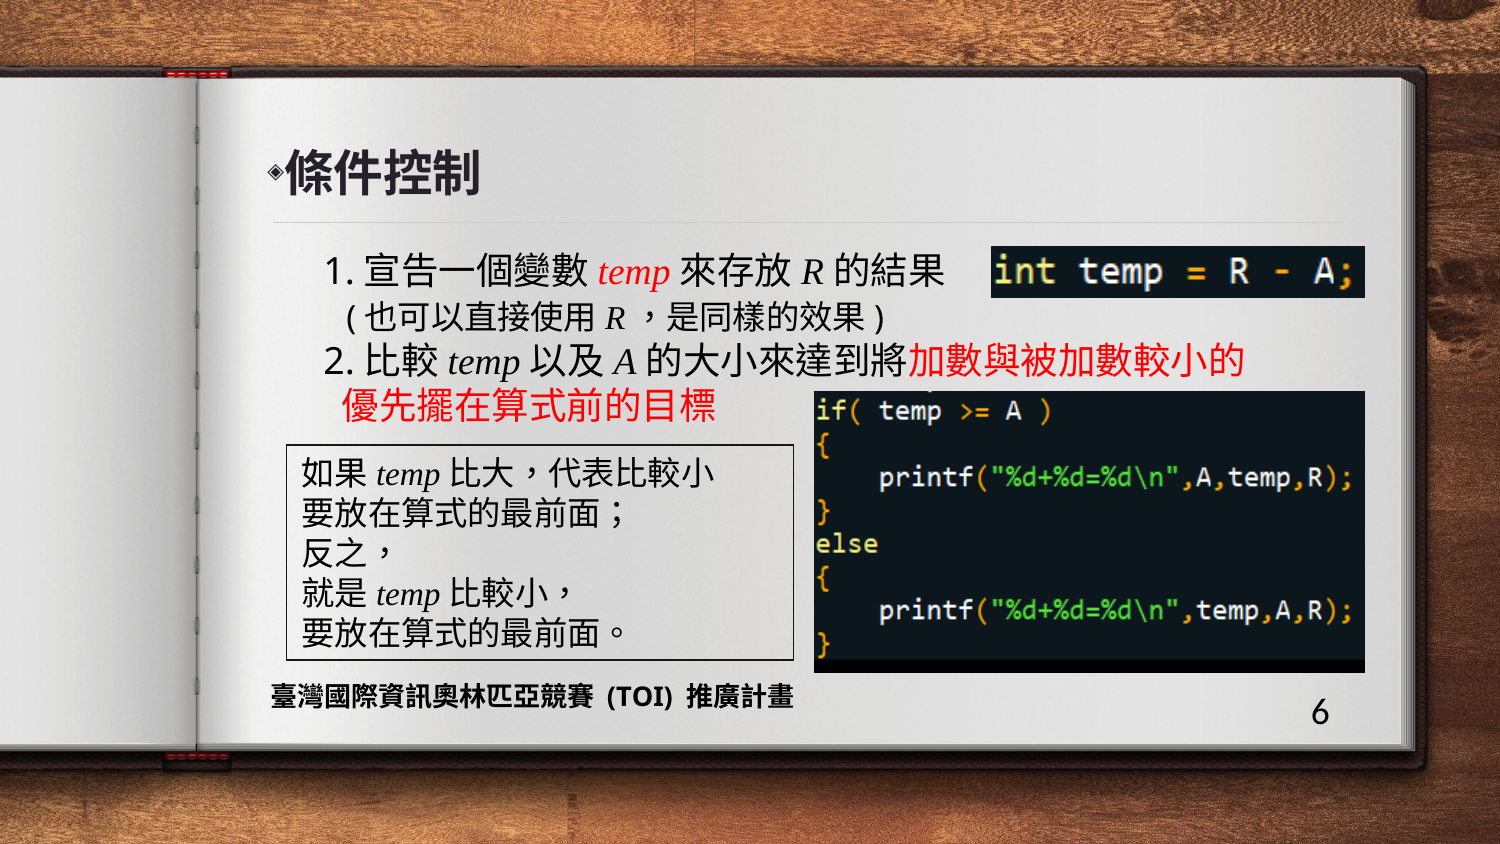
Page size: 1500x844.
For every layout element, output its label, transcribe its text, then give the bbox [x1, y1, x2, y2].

text_box 如果temp比大，代表比較小 要放在算式的最前面； 反之， 就是temp比較小， 要放在算式的最前面。 [287, 445, 793, 660]
text_box 1.宣告一個變數temp來存放R的結果 (也可以直接使用R，是同樣的效果) [224, 239, 1006, 330]
text_box [1295, 672, 1386, 737]
picture [814, 391, 1365, 673]
list 條件控制 [252, 126, 746, 216]
text_box 2.比較temp以及A的大小來達到將加數與被加數較小的 優先擺在算式前的目標 [224, 330, 1264, 435]
picture [991, 247, 1365, 298]
